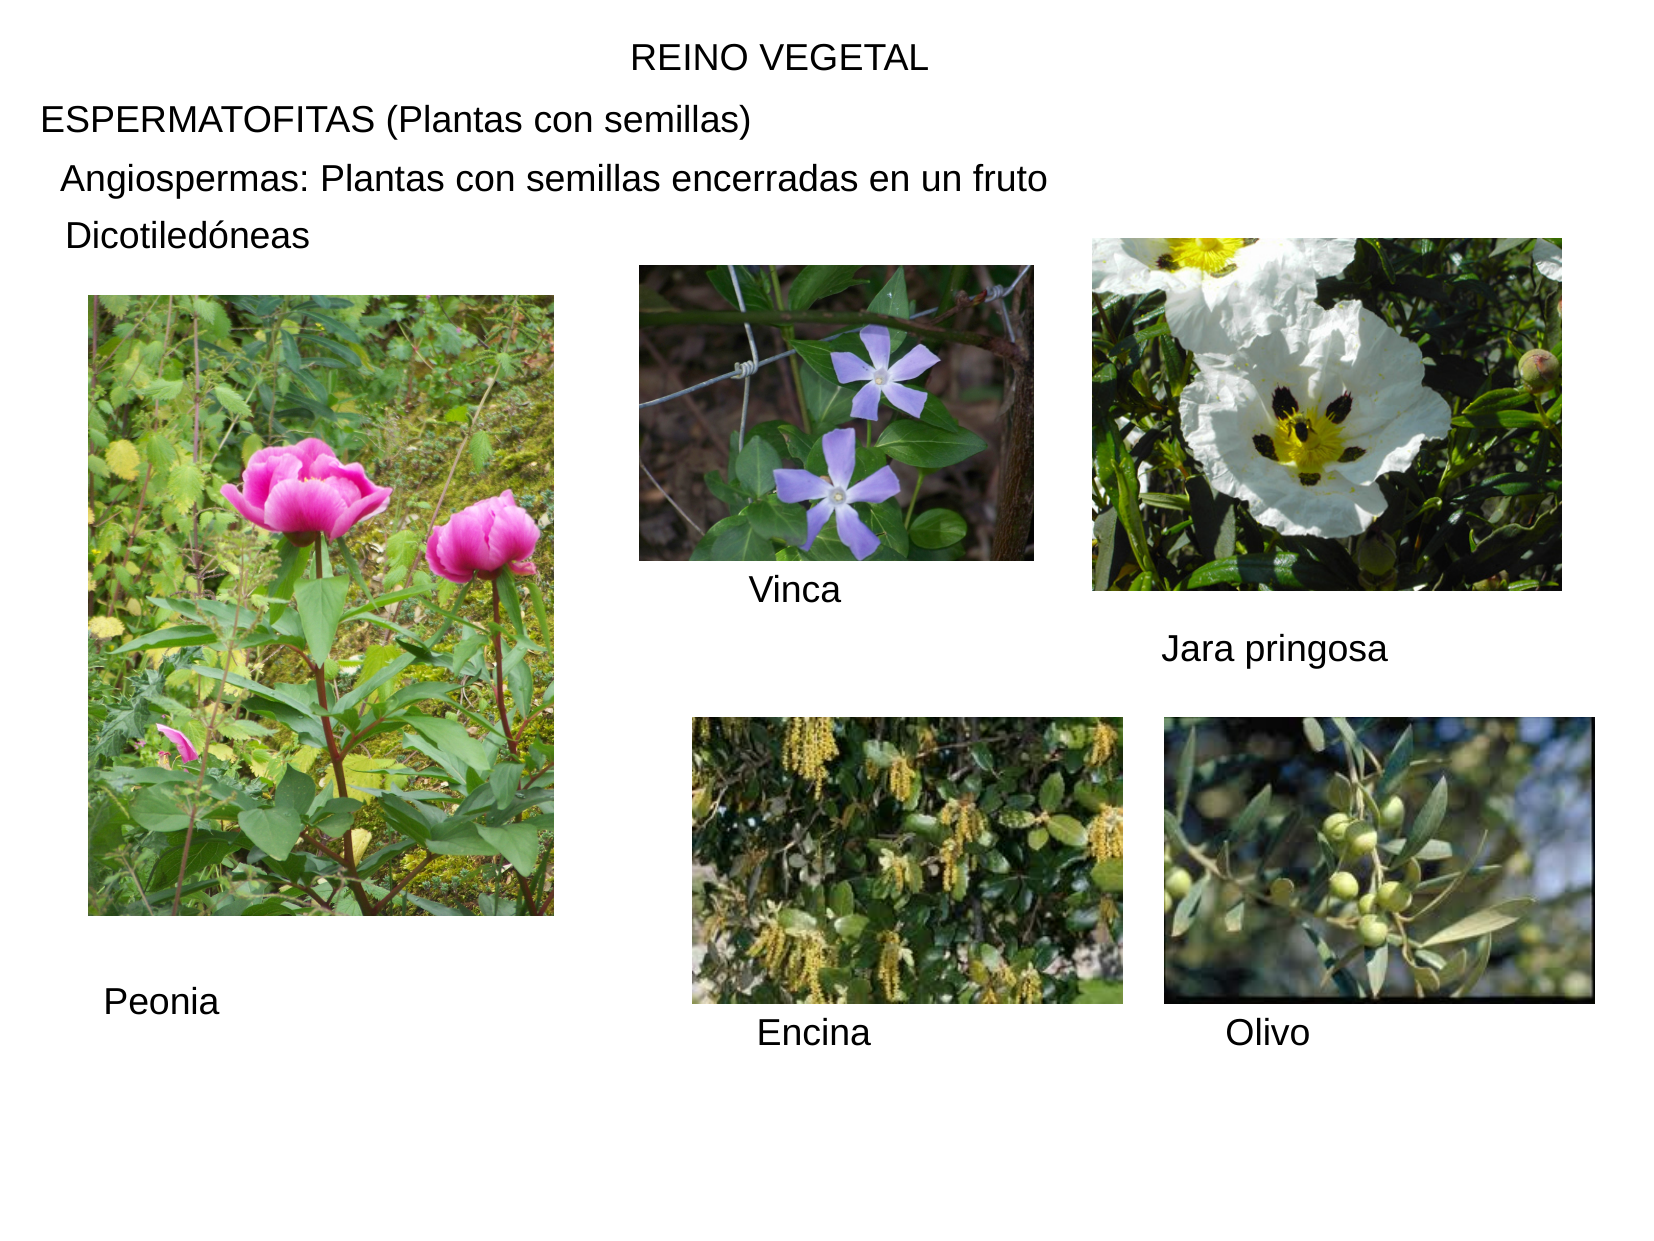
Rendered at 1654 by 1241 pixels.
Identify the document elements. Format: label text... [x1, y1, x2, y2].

picture [88, 295, 554, 916]
text_box ESPERMATOFITAS (Plantas con semillas) [25, 90, 768, 148]
picture [639, 265, 1034, 562]
picture [692, 717, 1123, 1004]
text_box Jara pringosa [1146, 620, 1403, 677]
text_box Dicotiledóneas [50, 206, 325, 264]
text_box Vinca [733, 561, 857, 618]
text_box Peonia [88, 973, 235, 1031]
text_box Olivo [1210, 1003, 1326, 1061]
text_box Encina [741, 1003, 886, 1061]
text_box REINO VEGETAL [615, 29, 945, 87]
picture [1092, 238, 1562, 591]
picture [1164, 717, 1595, 1004]
text_box Angiospermas: Plantas con semillas encerradas en un fruto [45, 149, 1063, 207]
